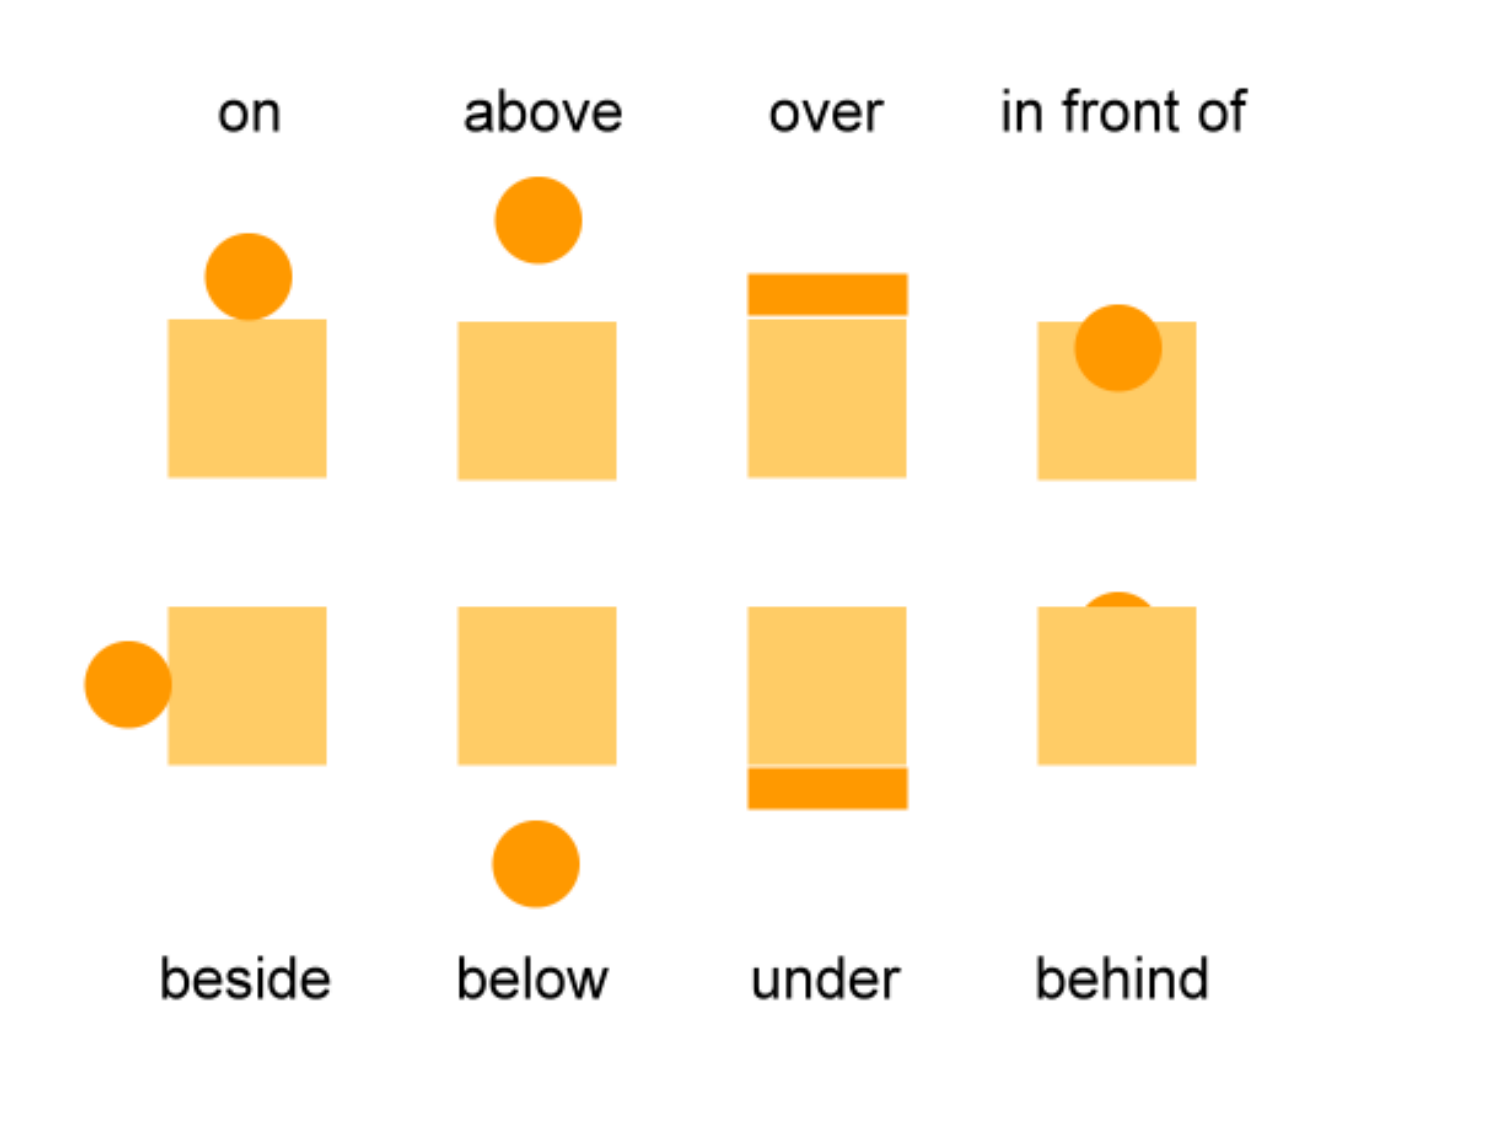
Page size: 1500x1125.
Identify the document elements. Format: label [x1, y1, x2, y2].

picture [62, 62, 1315, 1035]
